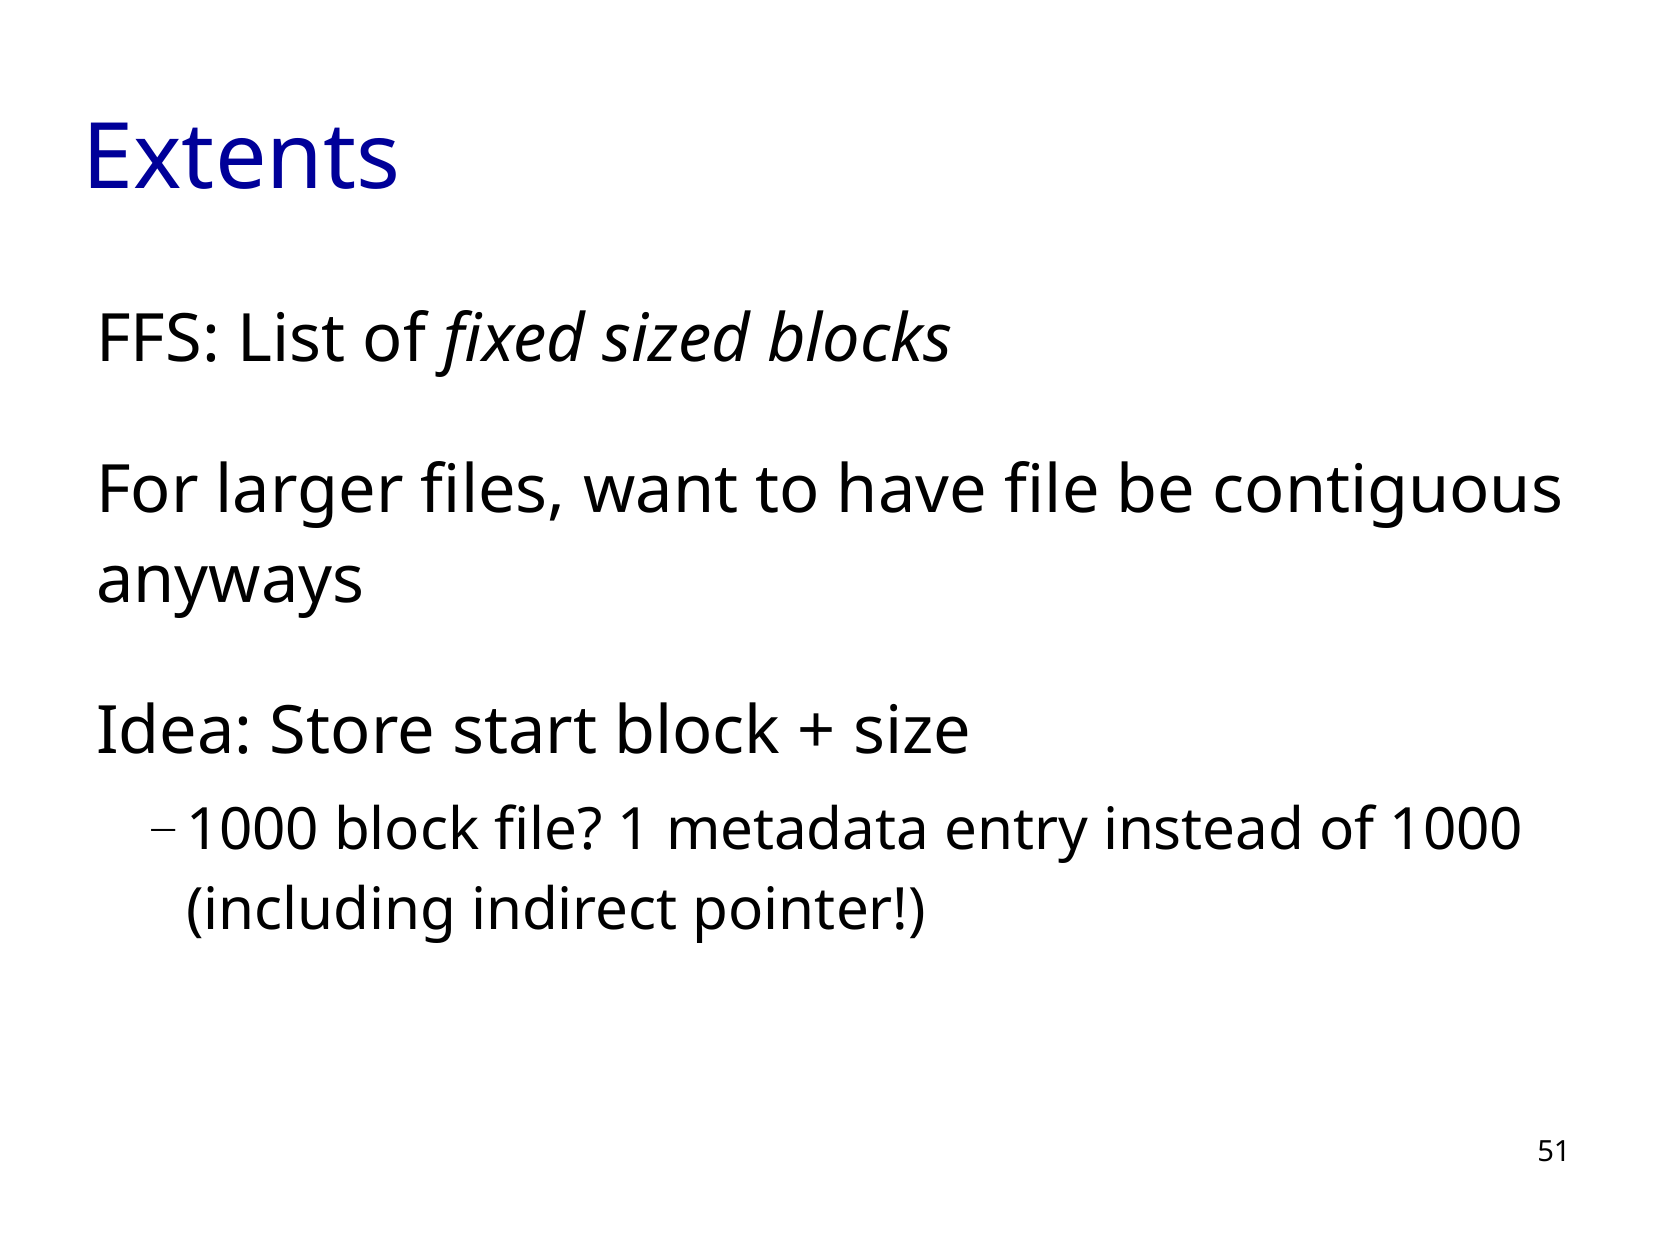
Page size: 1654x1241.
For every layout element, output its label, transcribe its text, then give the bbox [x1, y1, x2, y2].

list FFS: List of fixed sized blocks For larger files, want to have file be contiguous anyways Idea: Store start block + size 1000 block file? 1 metadata entry instead of 1000 (including indirect pointer!) [60, 290, 1571, 1096]
title Extents [82, 49, 1571, 257]
